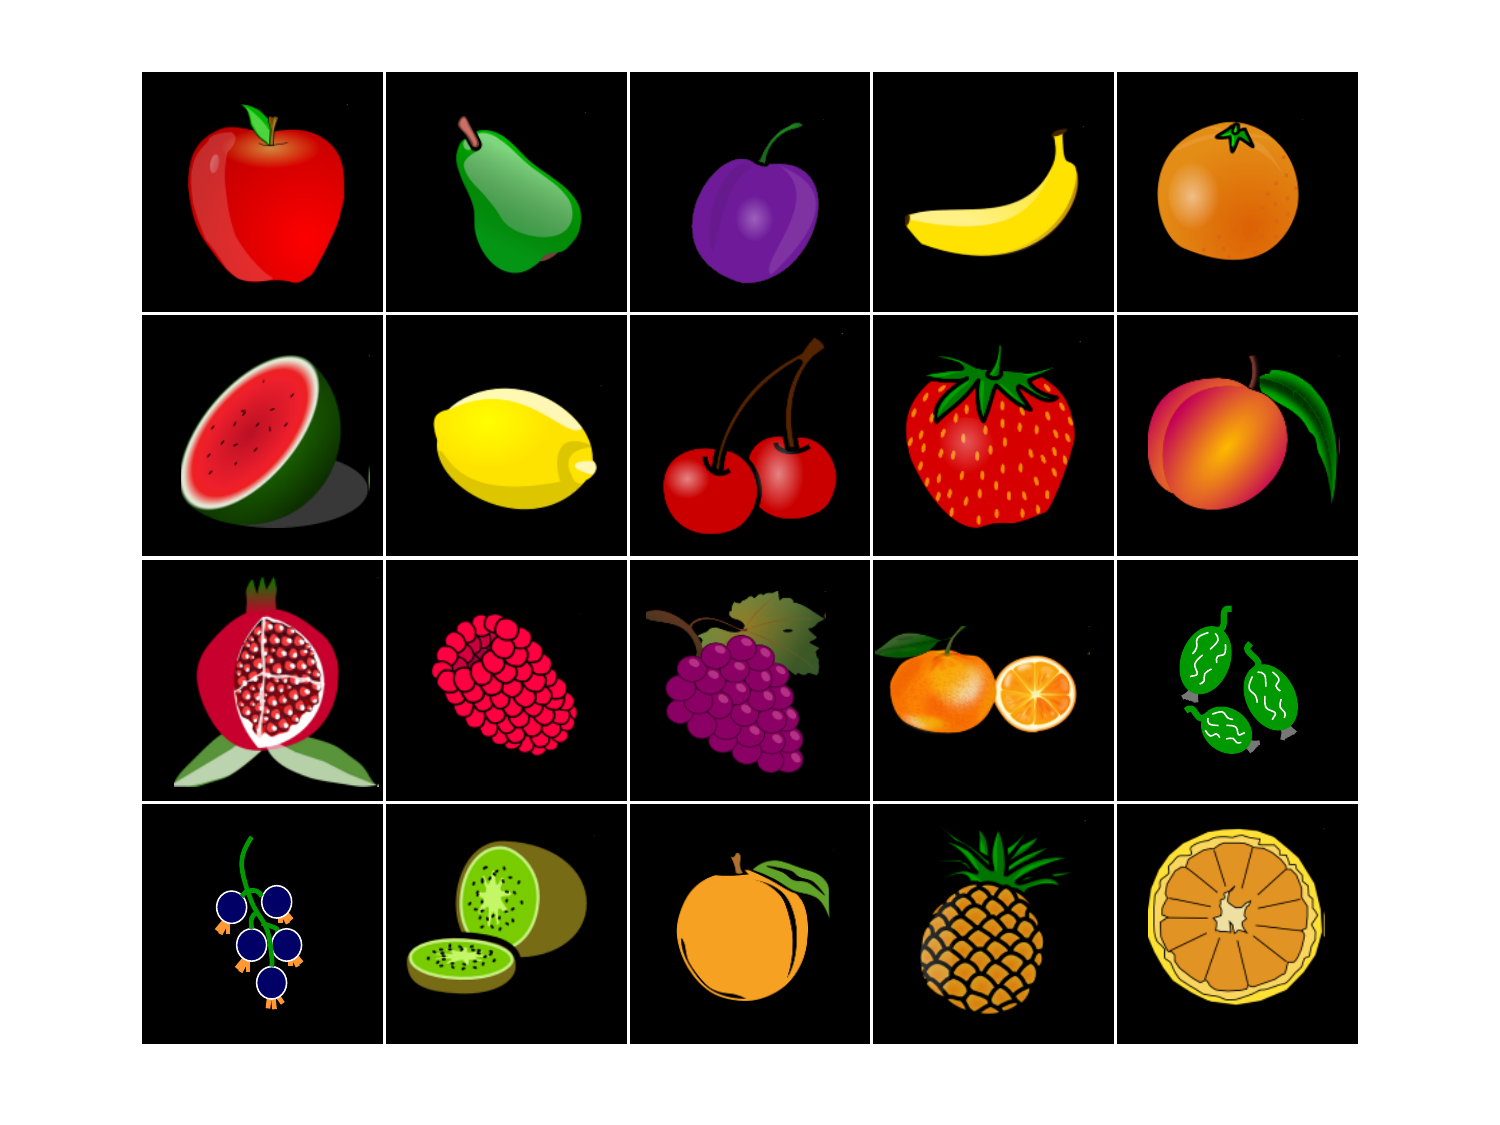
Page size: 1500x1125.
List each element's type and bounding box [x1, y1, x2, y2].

text_box [875, 805, 1112, 1043]
picture [181, 355, 370, 528]
text_box [1119, 73, 1356, 310]
picture [919, 820, 1086, 1018]
picture [676, 850, 833, 1004]
text_box [144, 562, 381, 799]
text_box [875, 562, 1112, 799]
picture [1156, 119, 1303, 264]
text_box [875, 317, 1112, 554]
text_box [1119, 805, 1356, 1043]
picture [432, 613, 580, 758]
picture [661, 333, 843, 540]
picture [432, 385, 602, 513]
text_box [388, 317, 625, 554]
picture [454, 112, 586, 277]
picture [188, 104, 348, 285]
text_box [144, 73, 381, 310]
text_box [631, 805, 869, 1043]
picture [646, 591, 826, 773]
text_box [1119, 317, 1356, 554]
picture [904, 126, 1084, 260]
text_box [1119, 562, 1356, 799]
text_box [875, 73, 1112, 310]
text_box [144, 805, 381, 1043]
text_box [144, 317, 381, 554]
text_box [631, 562, 869, 799]
picture [403, 835, 595, 1000]
text_box [631, 317, 869, 554]
text_box [388, 562, 625, 799]
picture [174, 577, 379, 787]
picture [1148, 355, 1340, 511]
text_box [388, 73, 625, 310]
picture [875, 626, 1090, 748]
picture [1148, 828, 1325, 1007]
text_box [631, 73, 869, 310]
text_box [388, 805, 625, 1043]
picture [690, 119, 824, 287]
picture [904, 341, 1081, 532]
